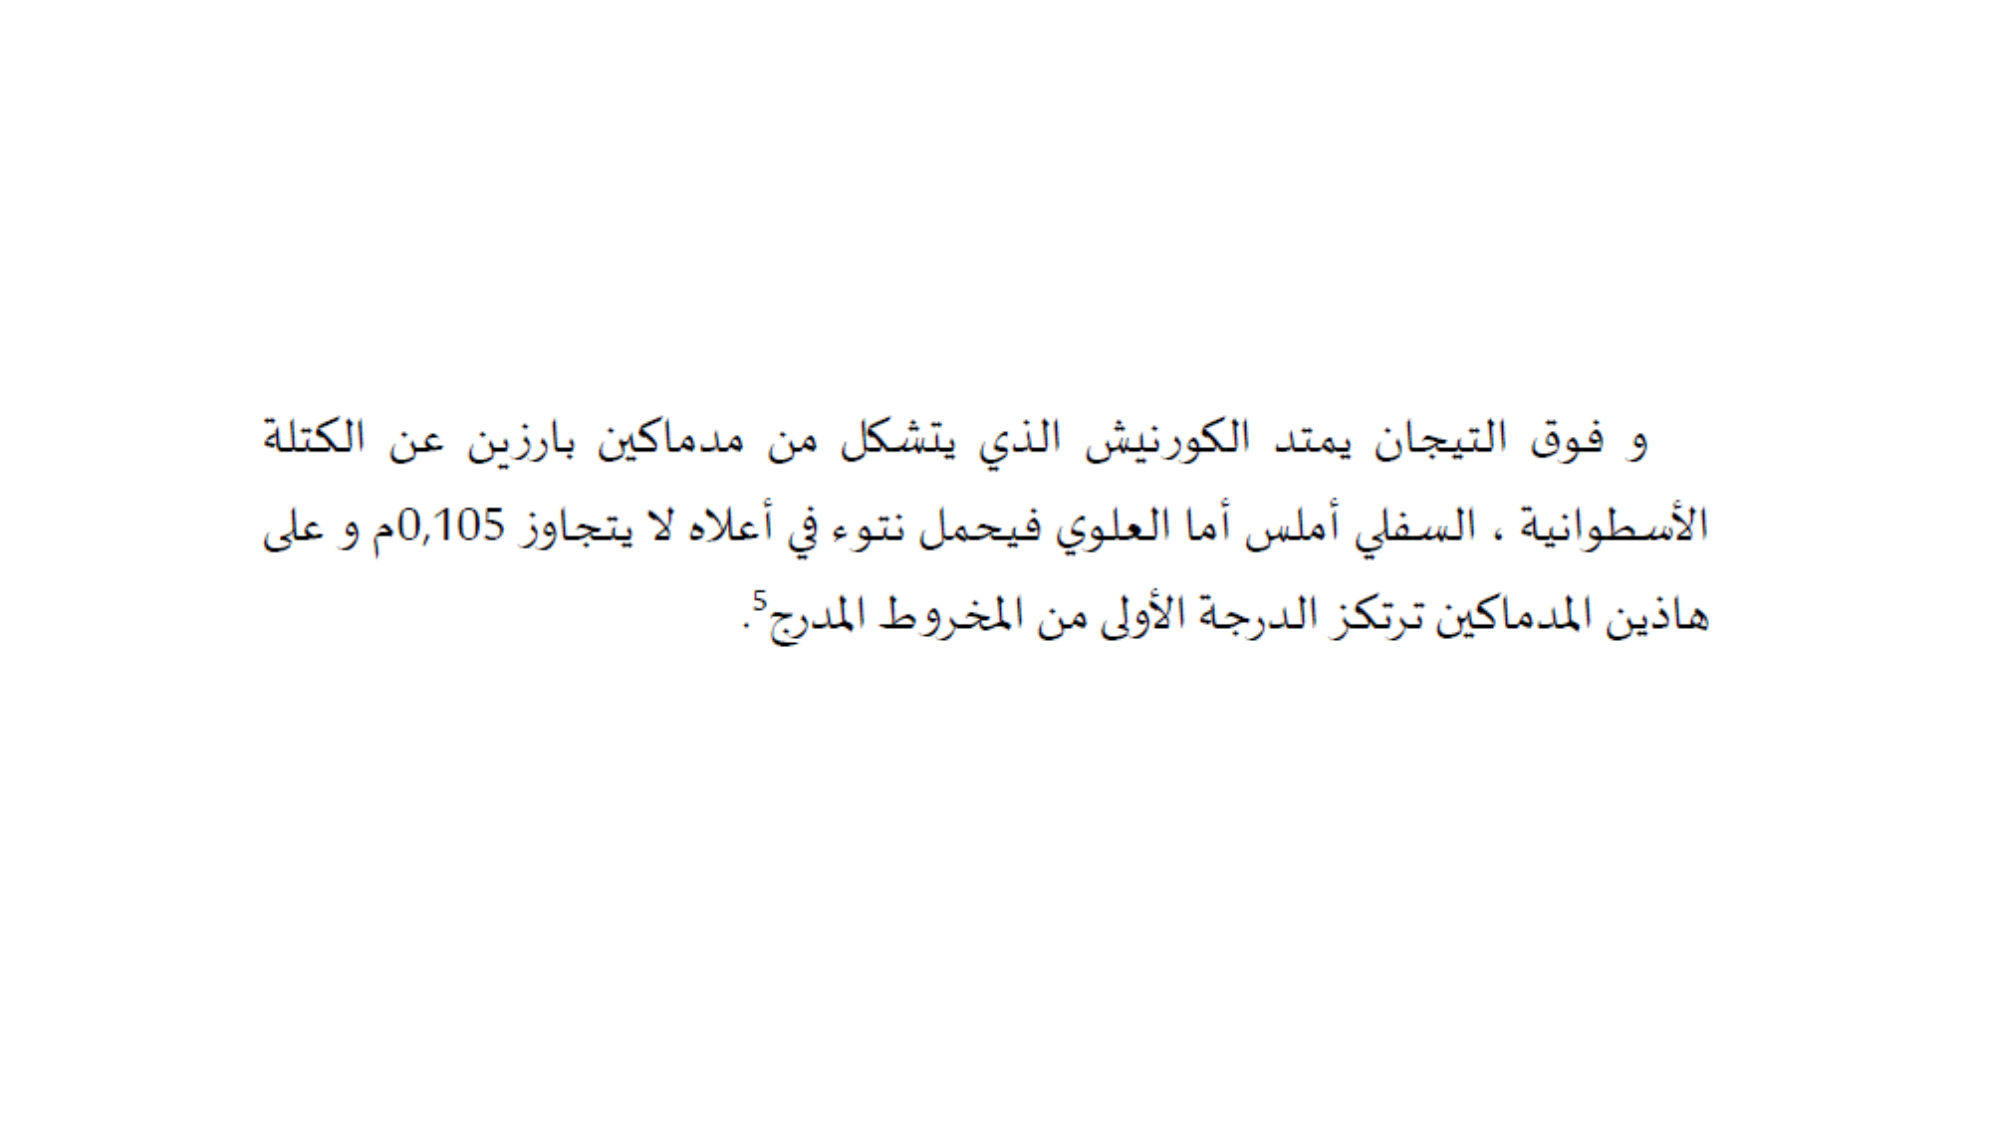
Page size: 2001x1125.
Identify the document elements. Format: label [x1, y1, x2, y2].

picture [253, 404, 1747, 657]
